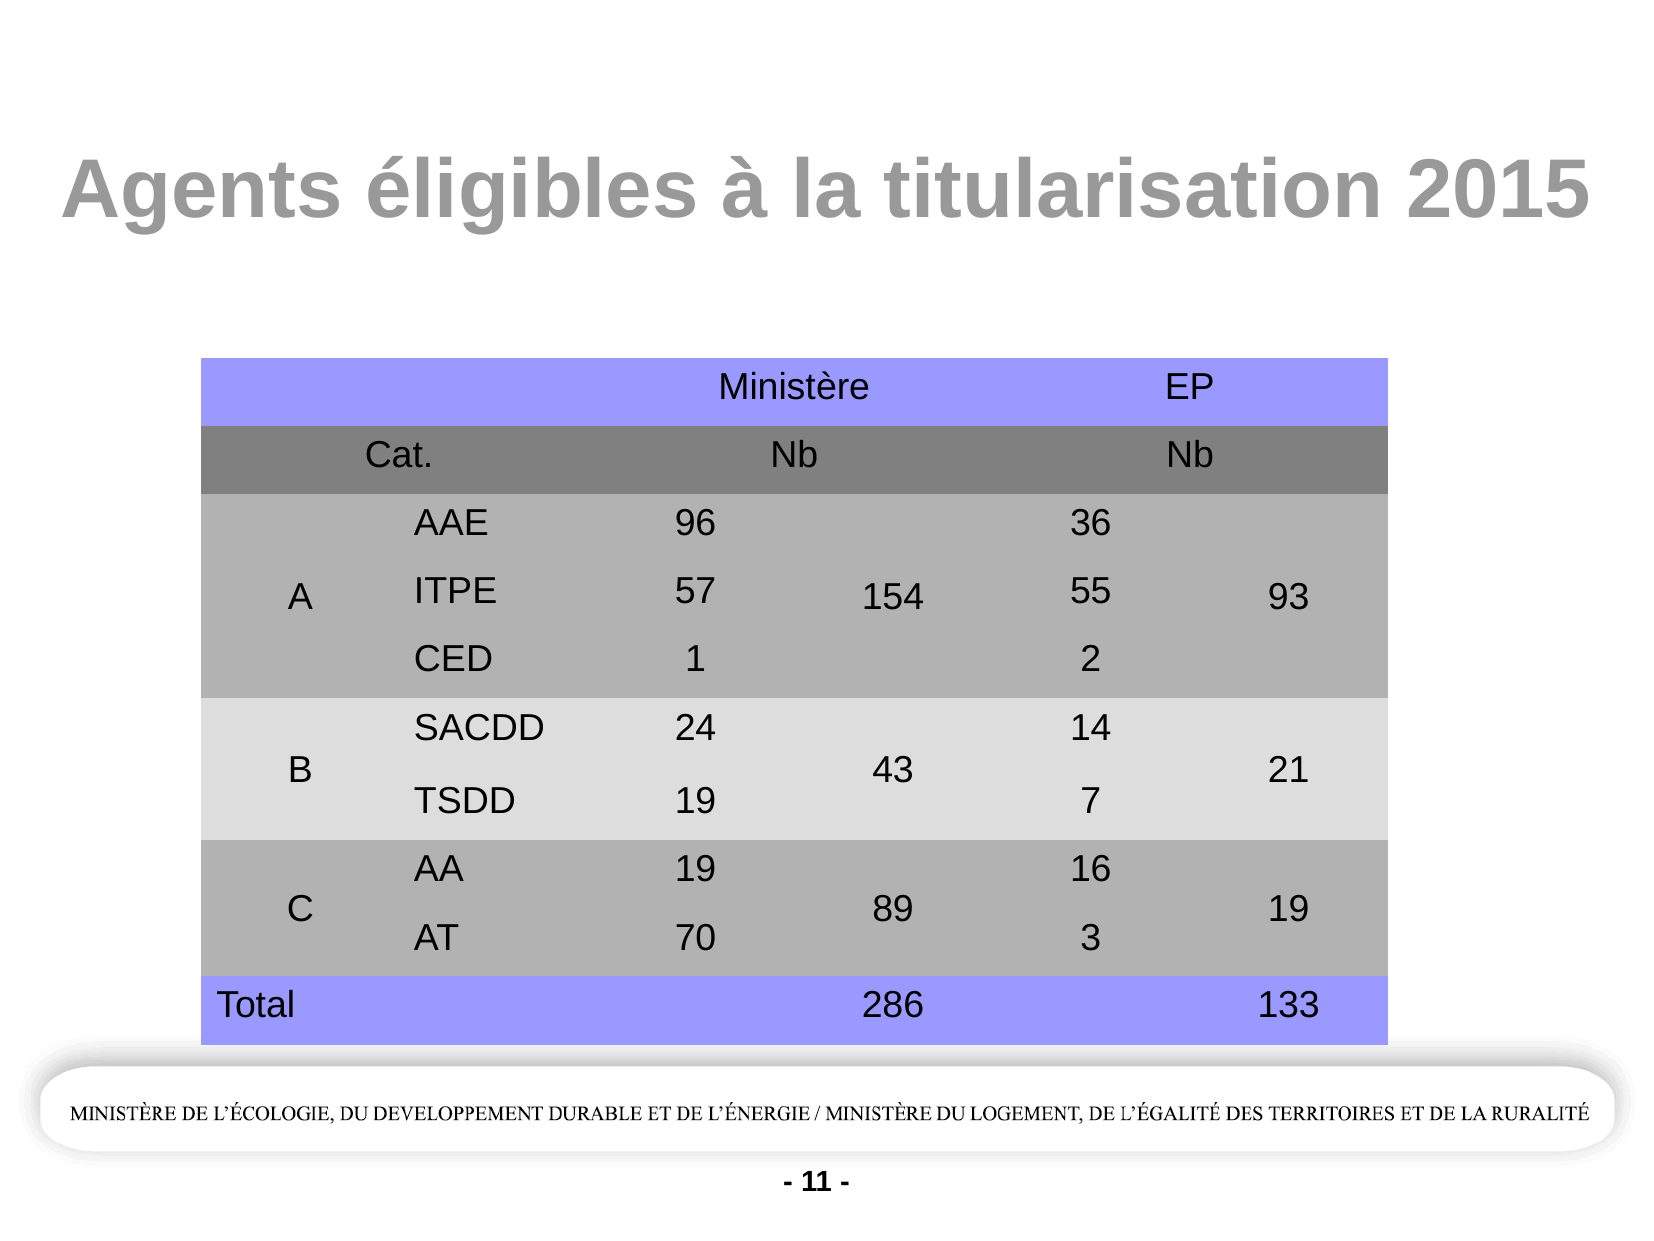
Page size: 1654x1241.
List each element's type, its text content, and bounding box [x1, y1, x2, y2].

table_cell ITPE [399, 562, 597, 630]
table_cell [399, 976, 597, 1045]
table_cell 19 [597, 840, 794, 908]
table_cell Cat. [201, 426, 597, 494]
table_cell AAE [399, 494, 597, 562]
table_cell AA [399, 840, 597, 908]
table_cell Nb [597, 426, 992, 494]
table_cell 16 [992, 840, 1189, 908]
table_cell 286 [794, 976, 992, 1045]
table_cell [992, 976, 1189, 1045]
table_cell 14 [992, 698, 1189, 772]
picture [0, 1018, 1654, 1184]
table_cell B [201, 698, 399, 840]
table_cell 133 [1189, 976, 1388, 1045]
table_cell CED [399, 630, 597, 698]
table_cell Total [201, 976, 399, 1045]
table_cell 24 [597, 698, 794, 772]
table_cell 7 [992, 772, 1189, 840]
table_cell 19 [1189, 840, 1388, 976]
table_cell 1 [597, 630, 794, 698]
table_cell 19 [597, 772, 794, 840]
table_cell TSDD [399, 772, 597, 840]
table_cell 89 [794, 840, 992, 976]
table_cell 43 [794, 698, 992, 840]
table_cell 154 [794, 494, 992, 698]
table_cell C [201, 840, 399, 976]
table_header [201, 358, 597, 426]
table_cell 93 [1189, 494, 1388, 698]
table_cell 57 [597, 562, 794, 630]
table_cell A [201, 494, 399, 698]
table_cell AT [399, 908, 597, 976]
table_cell 96 [597, 494, 794, 562]
list [181, 232, 1511, 1052]
table_cell [597, 976, 794, 1045]
table_cell 55 [992, 562, 1189, 630]
table_cell 21 [1189, 698, 1388, 840]
table_header Ministère [597, 358, 992, 426]
table_cell 36 [992, 494, 1189, 562]
table_cell Nb [992, 426, 1388, 494]
table_cell SACDD [399, 698, 597, 772]
table_cell 70 [597, 908, 794, 976]
table_header EP [992, 358, 1388, 426]
title Agents éligibles à la titularisation 2015 [59, 50, 1595, 327]
table_cell 3 [992, 908, 1189, 976]
table_cell 2 [992, 630, 1189, 698]
